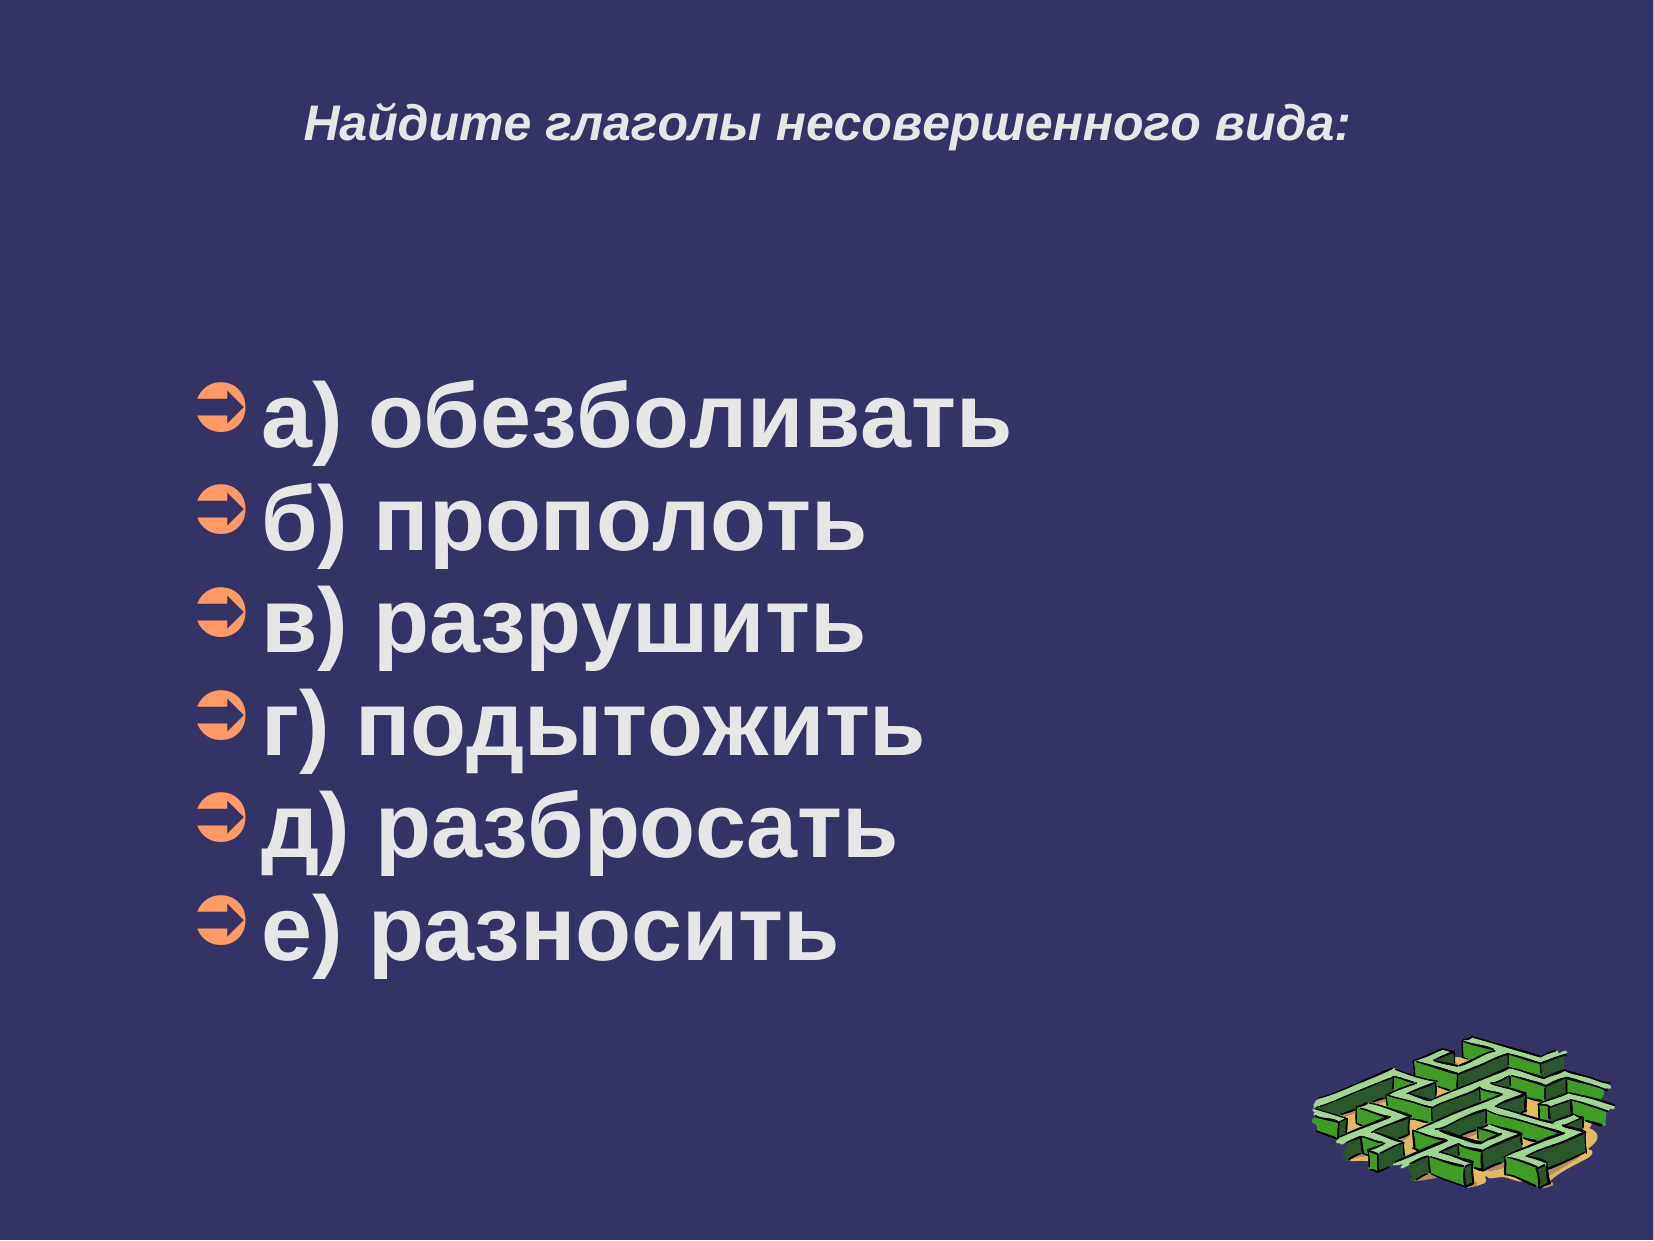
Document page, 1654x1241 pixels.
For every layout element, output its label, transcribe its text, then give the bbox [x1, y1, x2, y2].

title Найдите глаголы несовершенного вида: [121, 19, 1534, 227]
list а) обезболивать б) прополоть в) разрушить г) подытожить д) разбросать е) разносить [178, 364, 1570, 1147]
